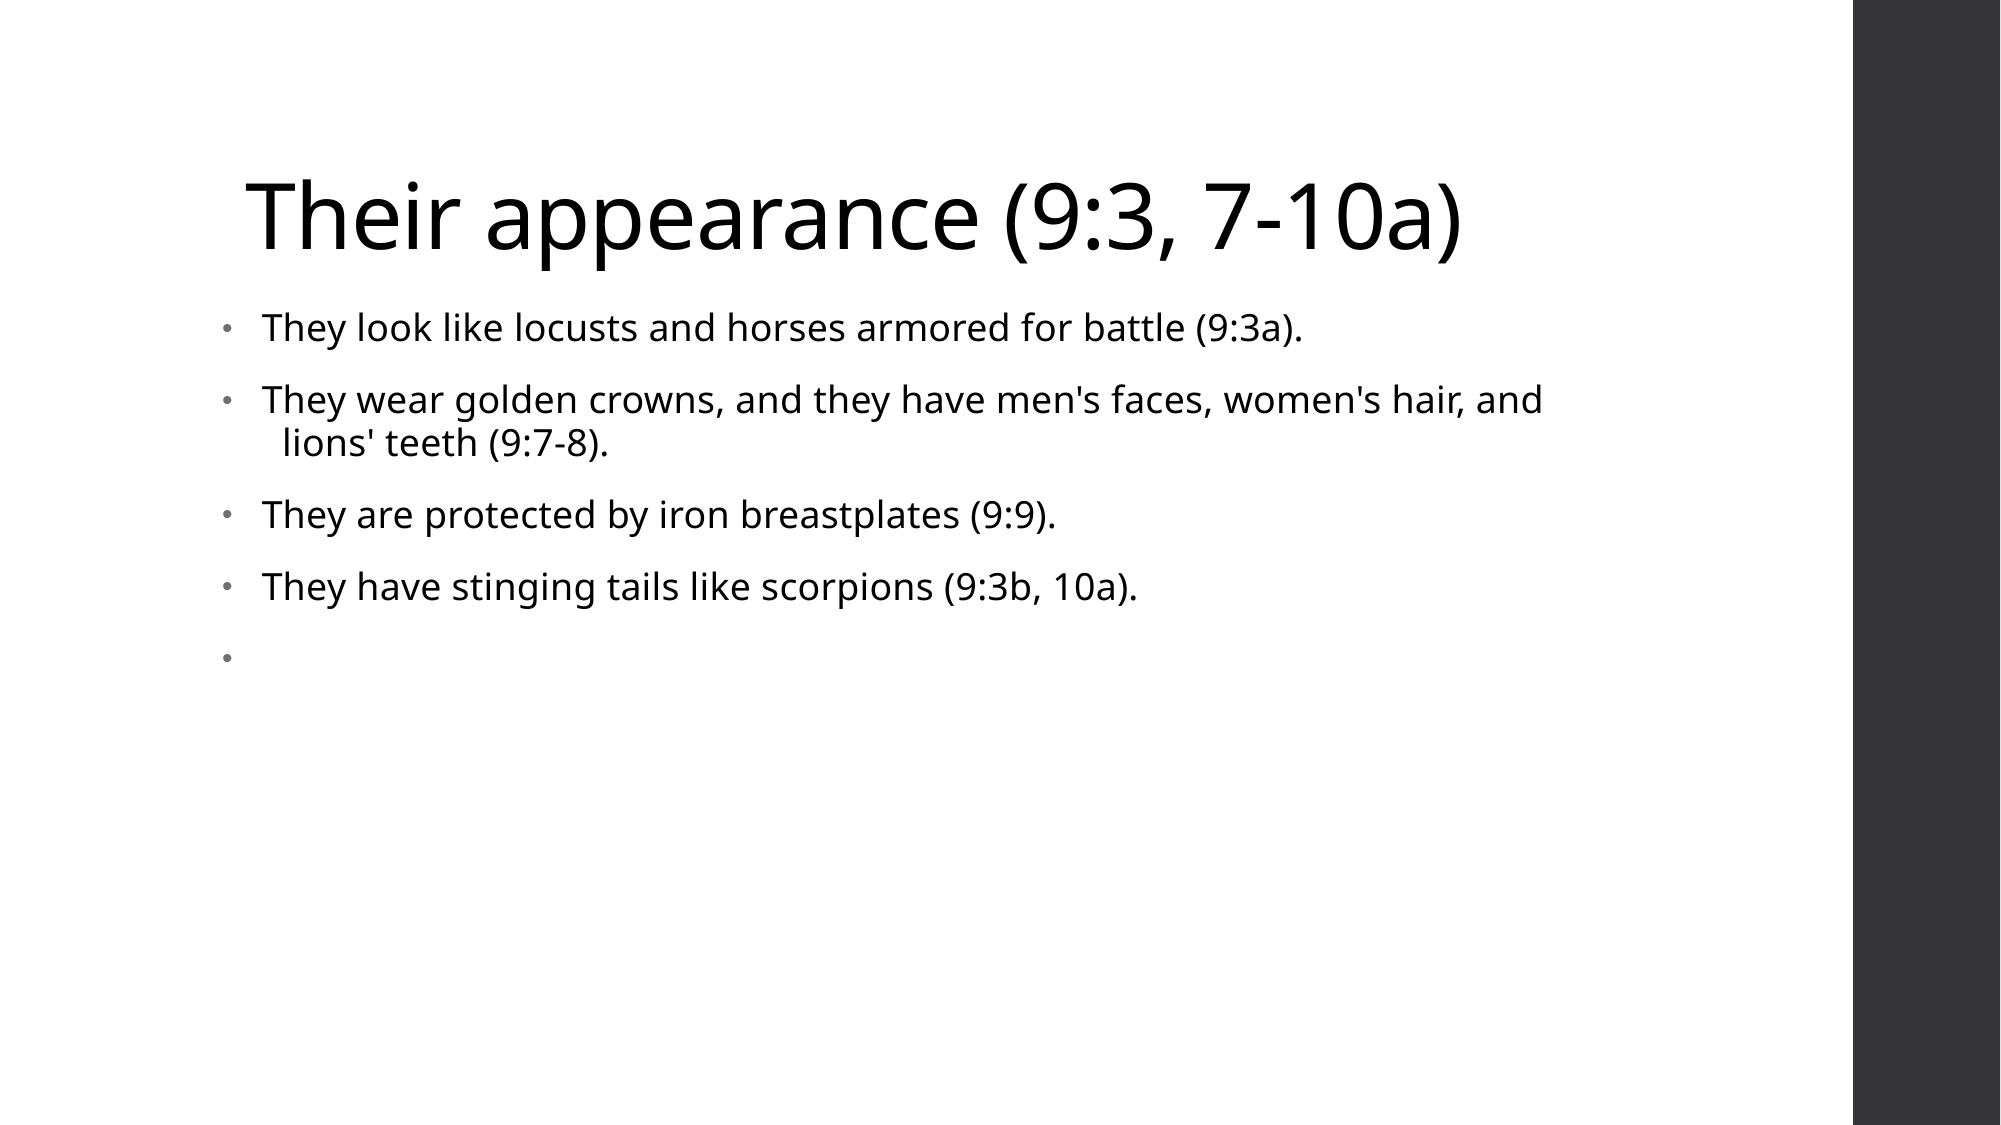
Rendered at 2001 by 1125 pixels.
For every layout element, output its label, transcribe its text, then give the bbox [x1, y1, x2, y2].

title Their appearance (9:3, 7-10a) [206, 60, 1797, 278]
list They look like locusts and horses armored for battle (9:3a). They wear golden crowns, and they have men's faces, women's hair, and lions' teeth (9:7-8). They are protected by iron breastplates (9:9). They have stinging tails like scorpions (9:3b, 10a). [206, 299, 1617, 1014]
